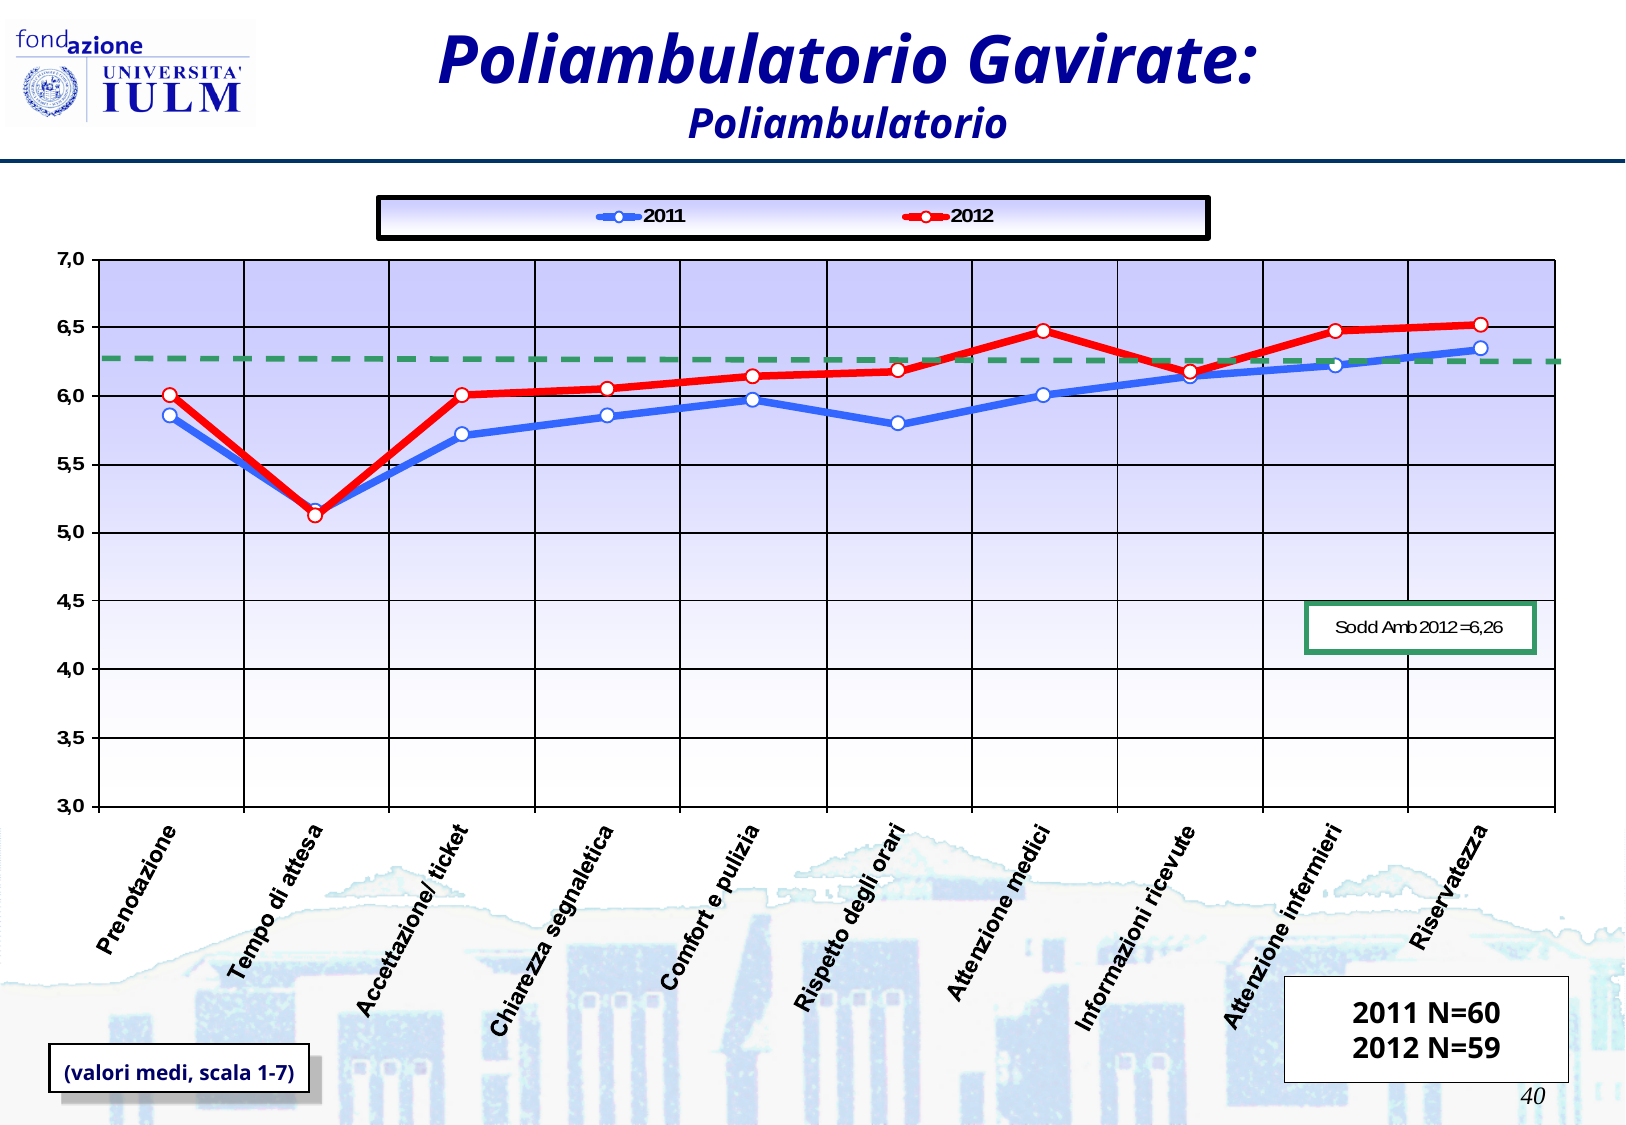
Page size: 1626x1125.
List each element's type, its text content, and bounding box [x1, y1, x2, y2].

text_box Poliambulatorio Gavirate: Poliambulatorio [304, 18, 1392, 144]
picture [5, 19, 256, 127]
text_box 2011 N=60 2012 N=59 [1284, 976, 1569, 1083]
picture [44, 184, 1563, 1125]
